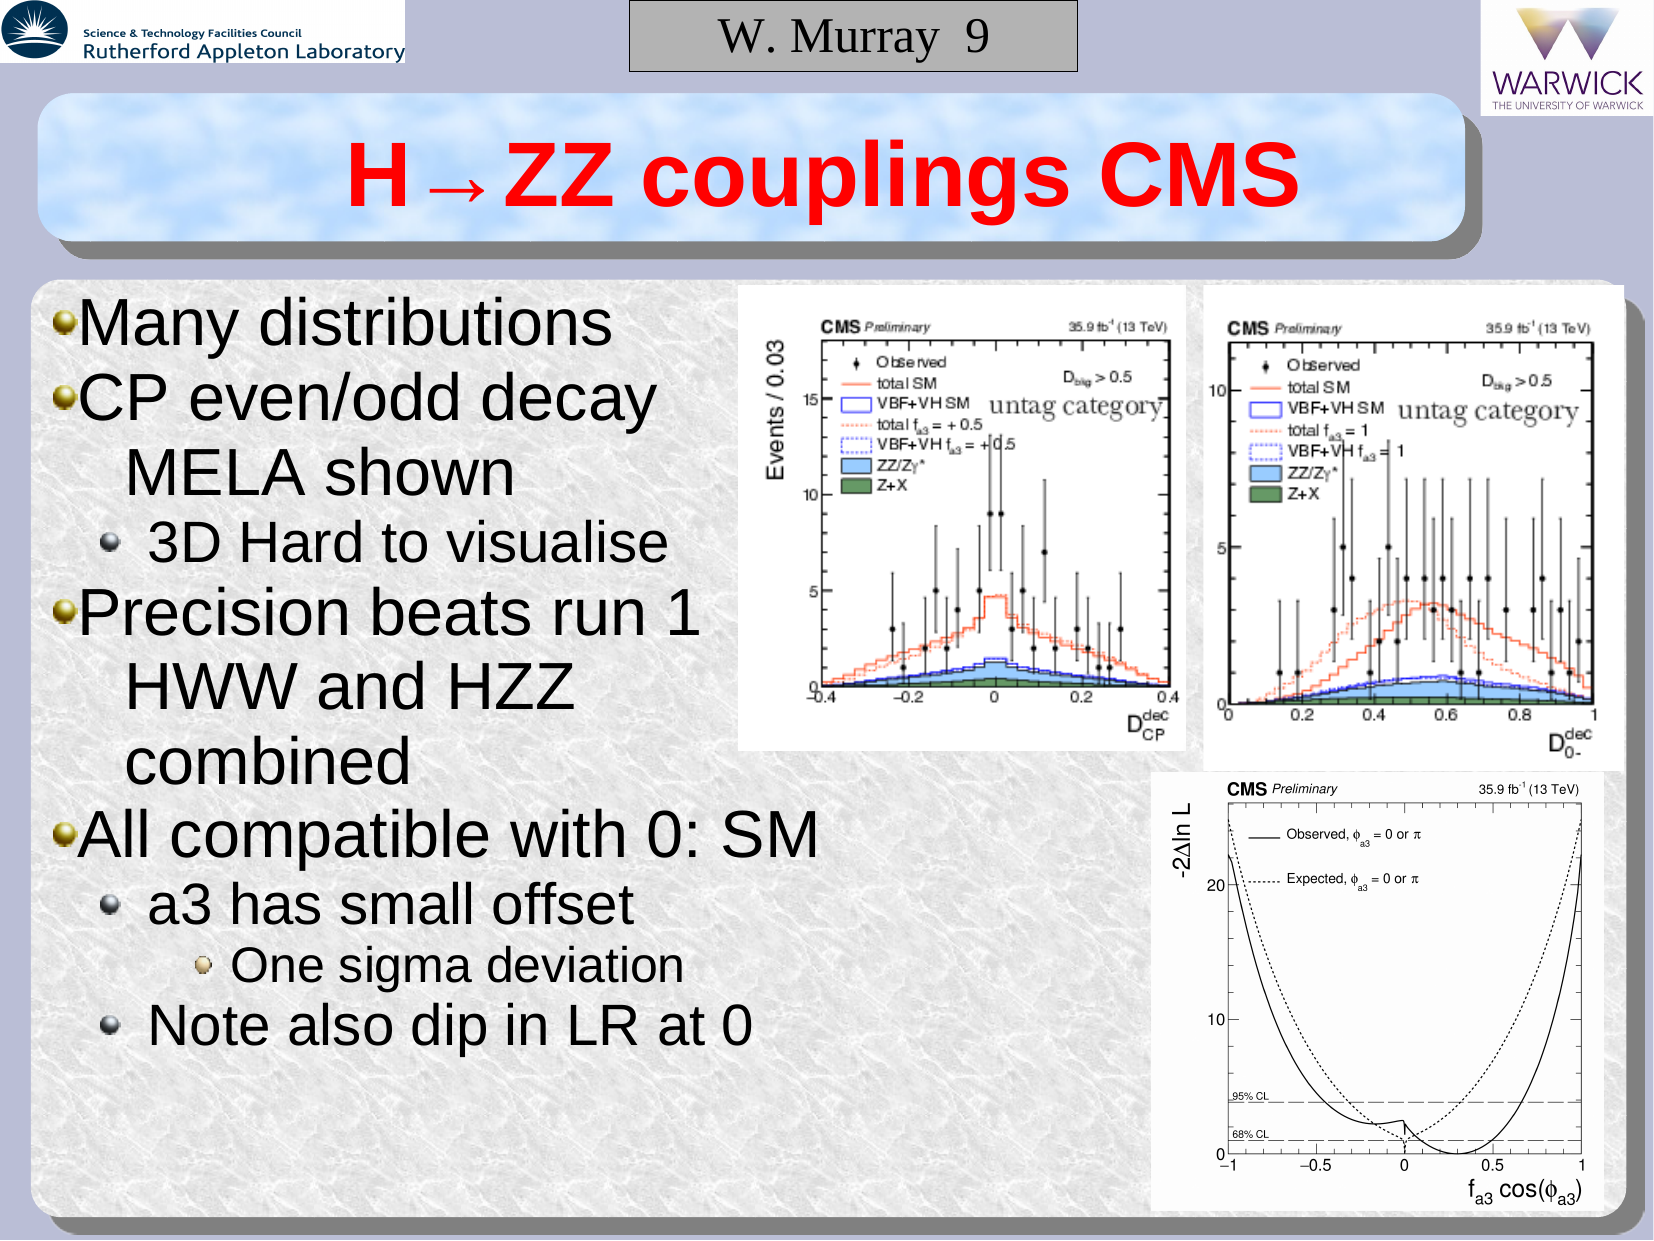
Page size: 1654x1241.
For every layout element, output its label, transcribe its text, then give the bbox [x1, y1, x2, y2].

list All compatible with 0: SM a3 has small offset One sigma deviation Note also dip in LR at 0 [53, 797, 1151, 1182]
title H→ZZ couplings CMS [90, 101, 1584, 249]
list Many distributions CP even/odd decay MELA shown 3D Hard to visualise Precision beats run 1 HWW and HZZ combined [53, 285, 739, 797]
picture [30, 279, 1627, 1218]
picture [0, 0, 405, 63]
picture [1480, 0, 1654, 116]
picture [37, 93, 1452, 242]
